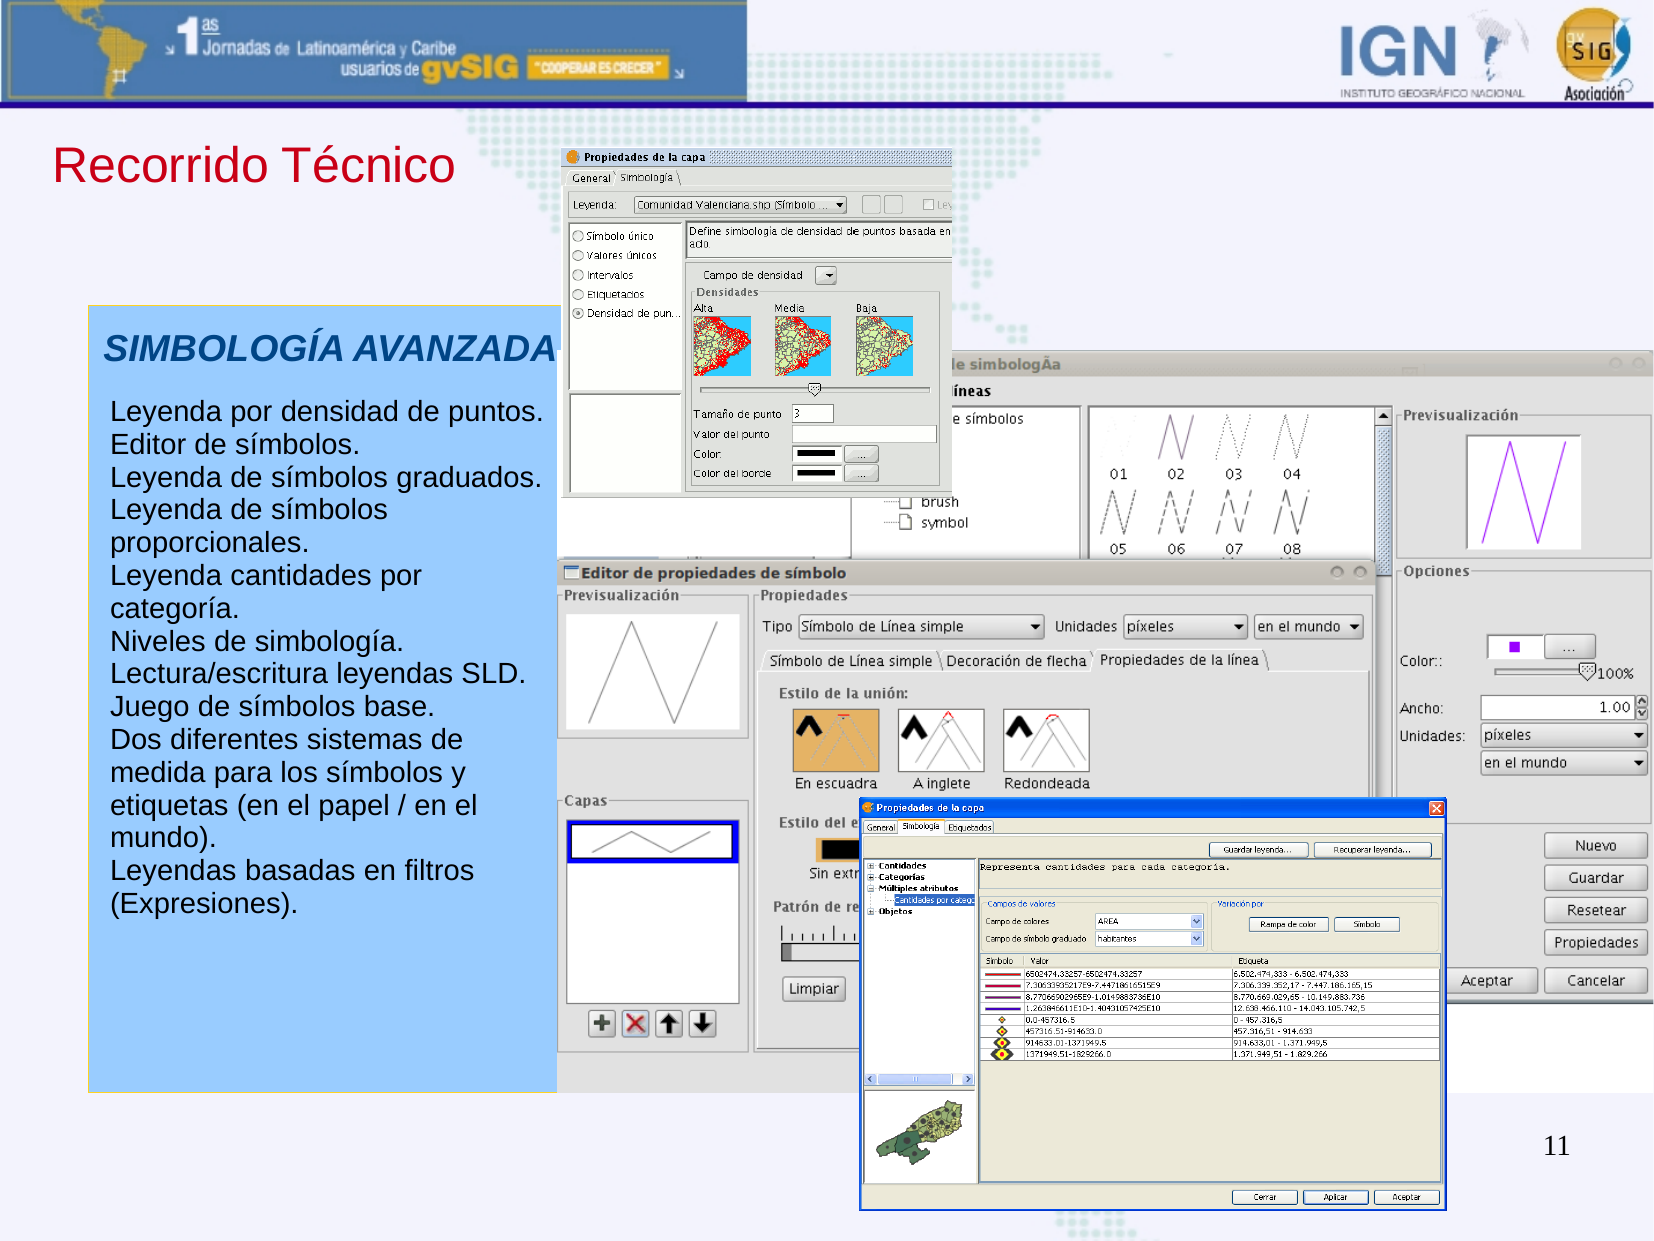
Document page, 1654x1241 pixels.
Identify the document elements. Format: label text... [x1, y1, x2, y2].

text_box Recorrido Técnico [37, 129, 473, 207]
text_box [88, 305, 561, 320]
text_box Leyenda por densidad de puntos. Editor de símbolos. Leyenda de símbolos graduados. Leyenda de símbolos proporcionales. Leyenda cantidades por categoría. Niveles de simbología. Lectura/escritura leyendas SLD. Juego de símbolos base. Dos diferentes sistemas de medida para los símbolos y etiquetas (en el papel / en el mundo). Leyendas basadas en filtros (Expresiones). [95, 387, 557, 1013]
text_box [88, 384, 557, 1093]
picture [0, 0, 1654, 1241]
text_box SIMBOLOGÍA AVANZADA [88, 320, 561, 384]
